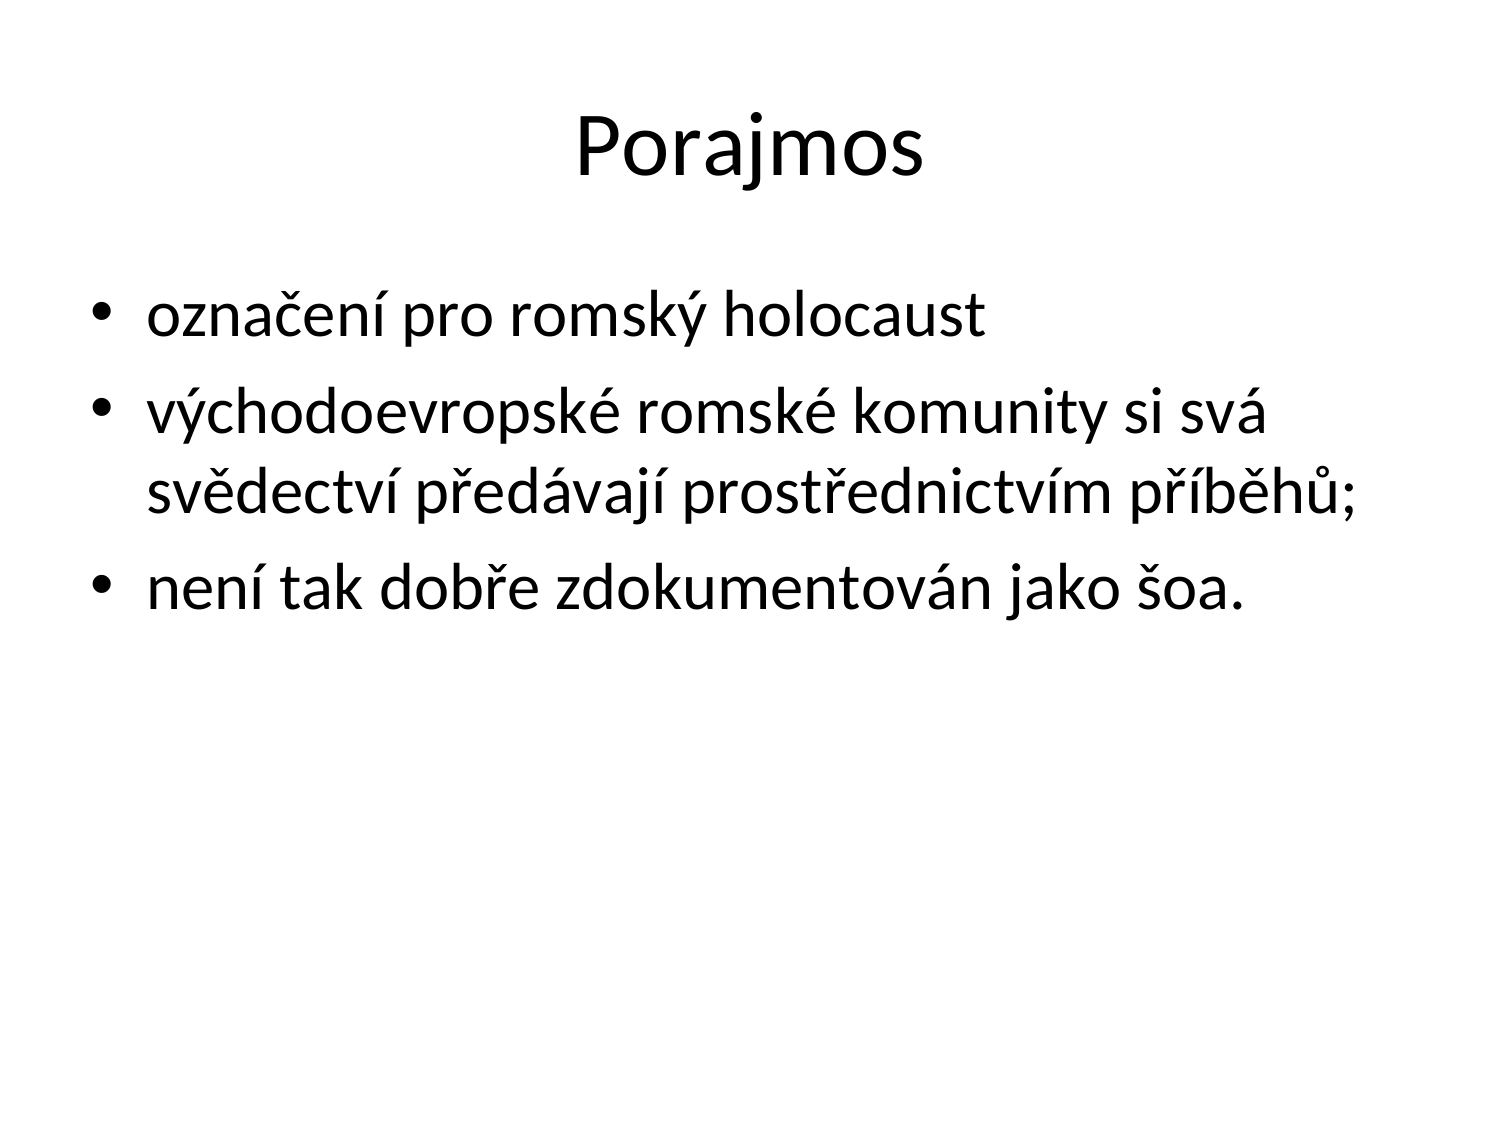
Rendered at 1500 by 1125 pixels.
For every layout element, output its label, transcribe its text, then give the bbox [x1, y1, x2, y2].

list označení pro romský holocaust východoevropské romské komunity si svá svědectví předávají prostřednictvím příběhů; není tak dobře zdokumentován jako šoa. [75, 262, 1426, 1006]
title Porajmos [75, 45, 1426, 233]
